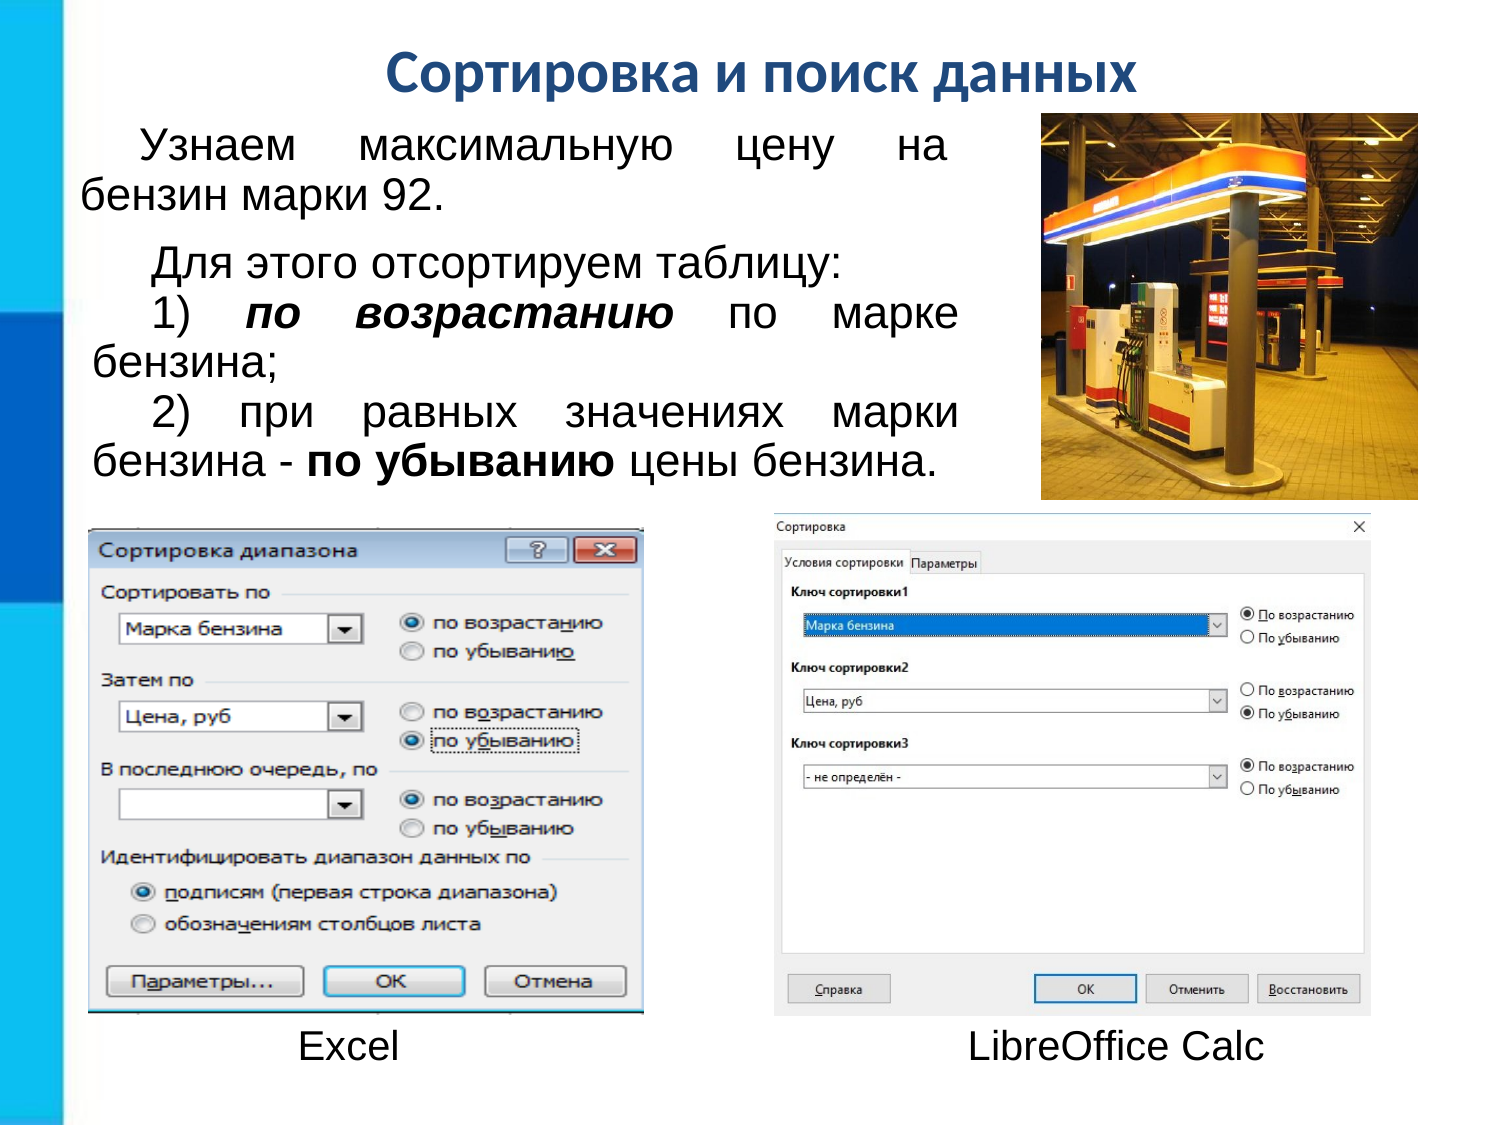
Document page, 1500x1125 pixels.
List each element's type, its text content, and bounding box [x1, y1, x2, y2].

picture [0, 0, 1500, 1125]
text_box Для этого отсортируем таблицу: 1) по возрастанию по марке бензина; 2) при равных значениях марки бензина - по убыванию цены бензина. [76, 231, 975, 495]
text_box LibreOffice Calc [832, 1011, 1401, 1077]
text_box Сортировка и поиск данных [100, 31, 1426, 114]
text_box Excel [277, 1011, 420, 1077]
text_box Узнаем максимальную цену на бензин марки 92. [64, 113, 963, 228]
